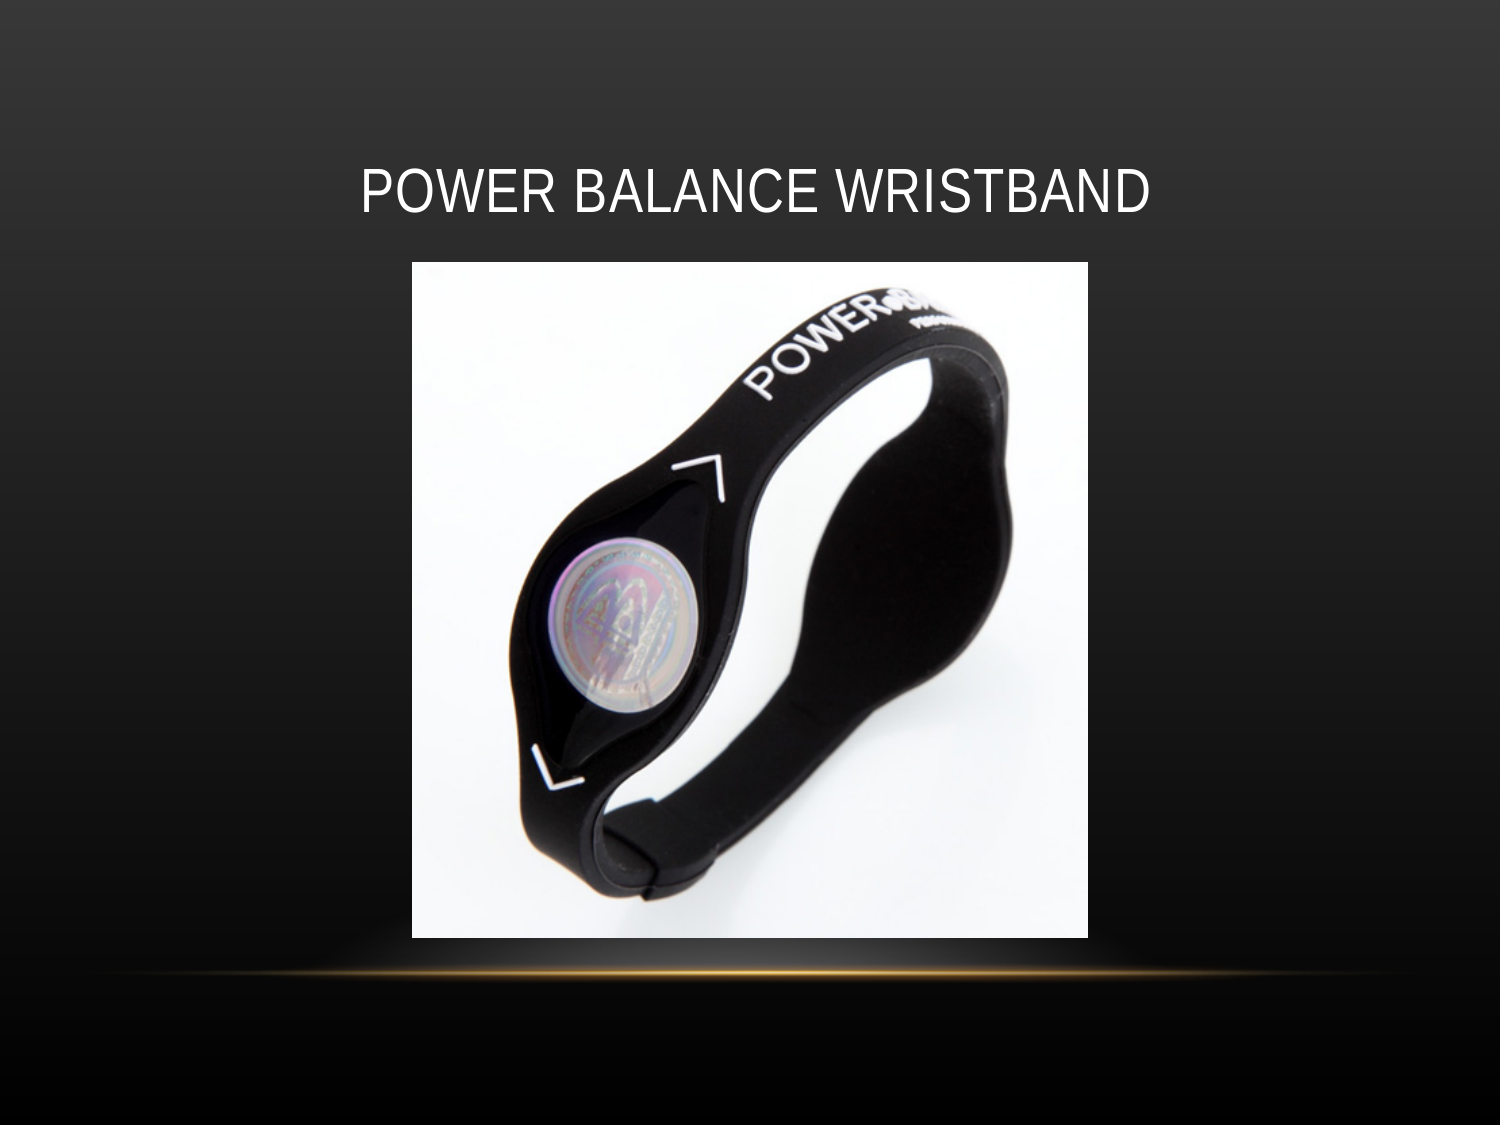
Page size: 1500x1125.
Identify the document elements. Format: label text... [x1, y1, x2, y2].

title Power balance wristband [99, 45, 1400, 233]
picture [412, 262, 1088, 938]
